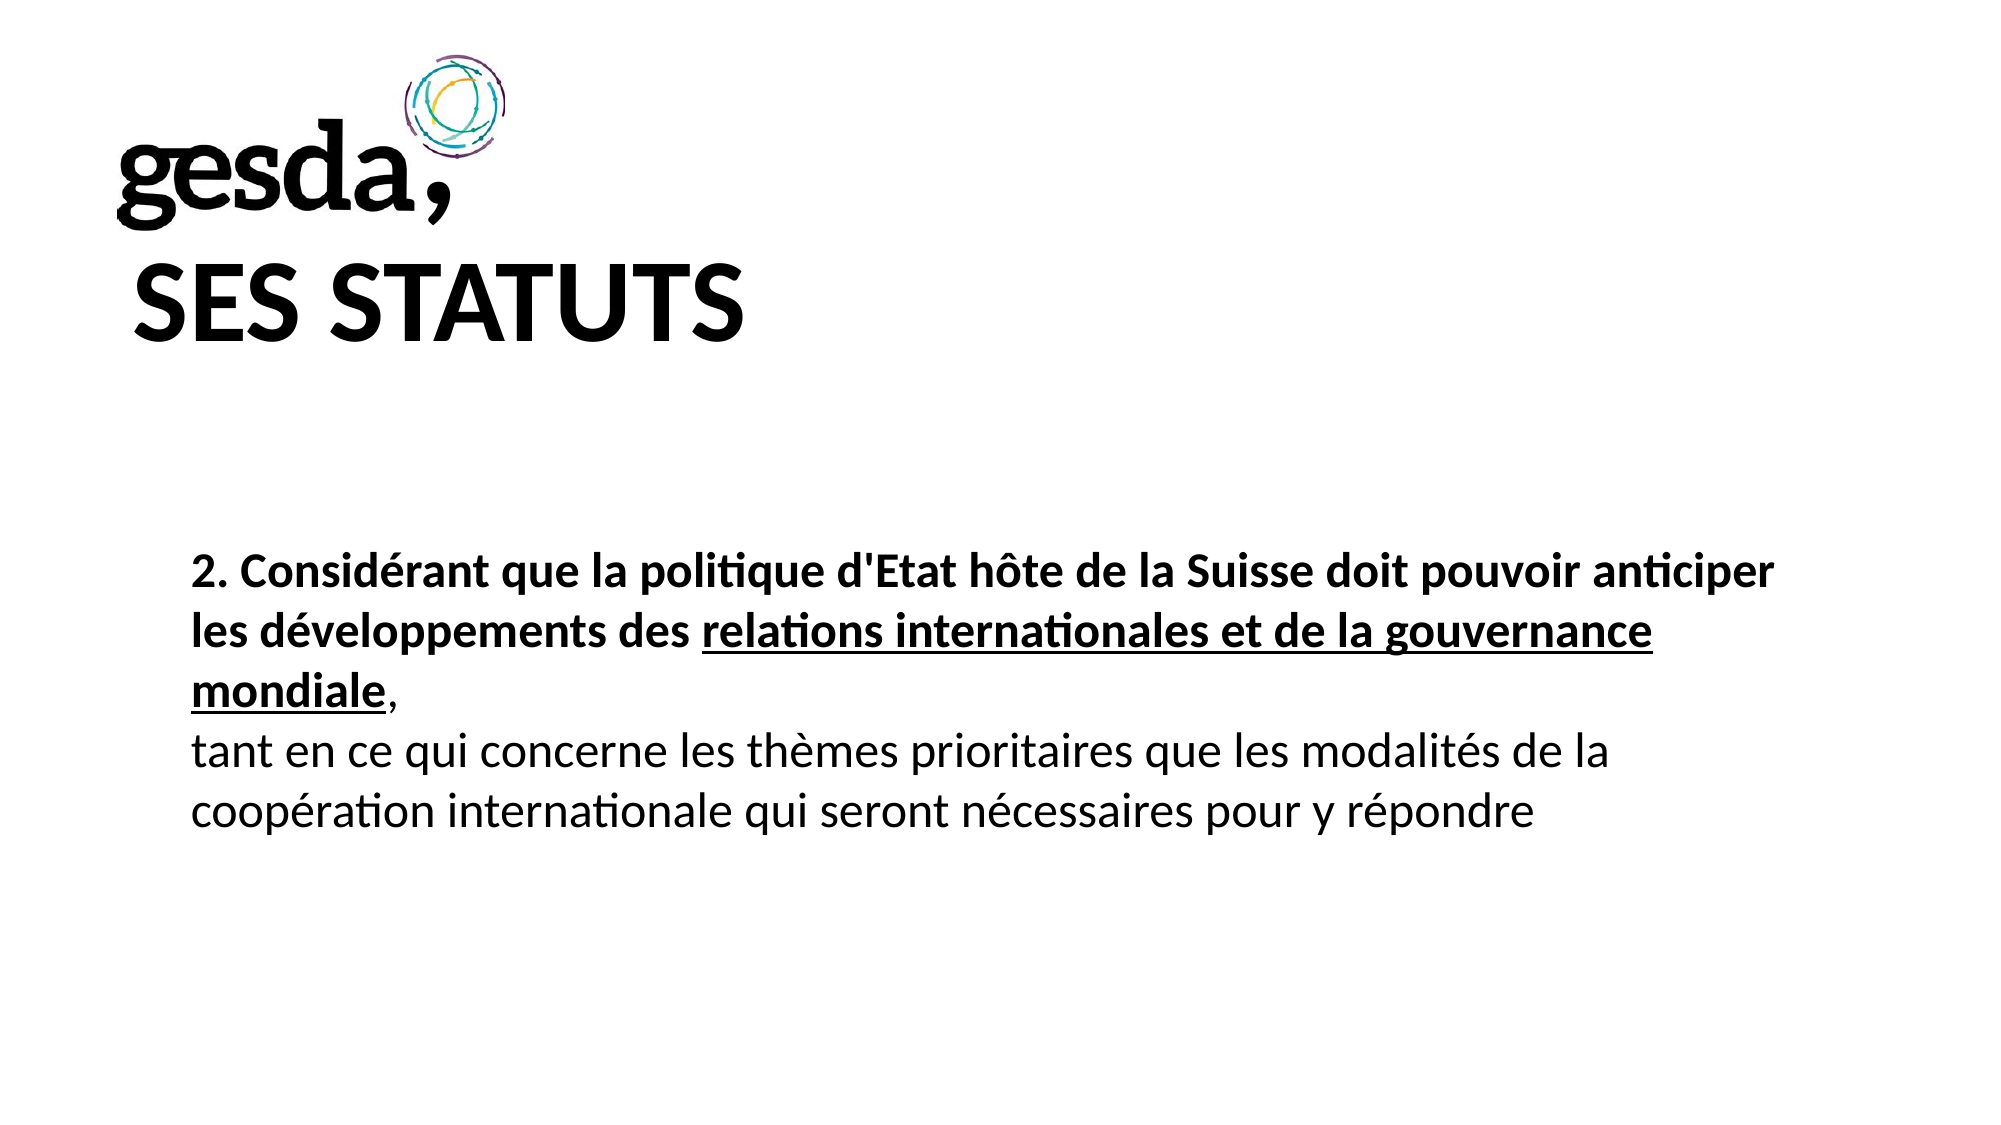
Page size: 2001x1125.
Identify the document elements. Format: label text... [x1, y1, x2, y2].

text_box 2. Considérant que la politique d'Etat hôte de la Suisse doit pouvoir anticiper les développements des relations internationales et de la gouvernance mondiale, tant en ce qui concerne les thèmes prioritaires que les modalités de la coopération internationale qui seront nécessaires pour y répondre [175, 530, 1824, 846]
text_box , SES STATUTS [117, 60, 1883, 375]
picture [117, 41, 505, 60]
